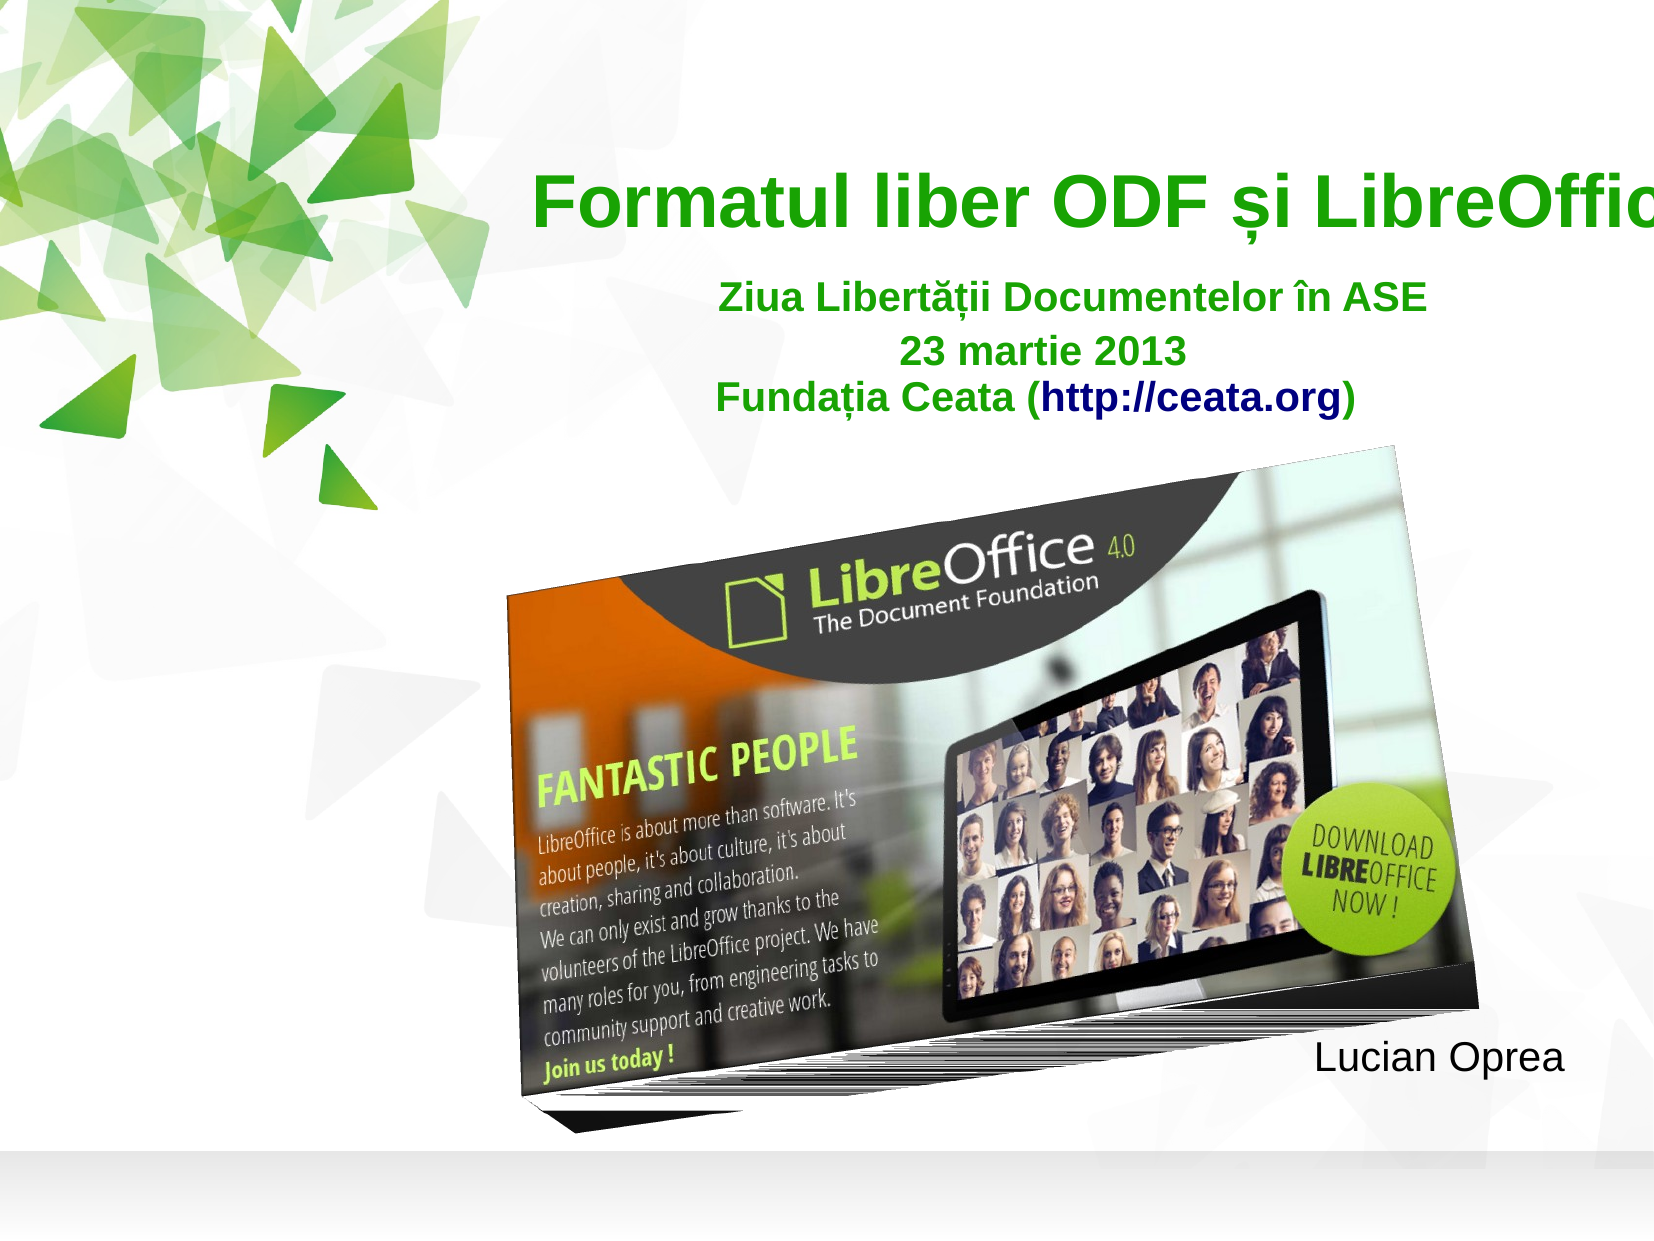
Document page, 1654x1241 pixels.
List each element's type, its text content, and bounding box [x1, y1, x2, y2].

picture [0, 0, 1654, 1169]
picture [547, 1112, 721, 1132]
list Lucian Oprea [295, 1033, 1565, 1211]
title Formatul liber ODF și LibreOffice Ziua Libertății Documentelor în ASE 23 martie 2013 Fundația Ceata (http://ceata.org) [531, 139, 1654, 441]
